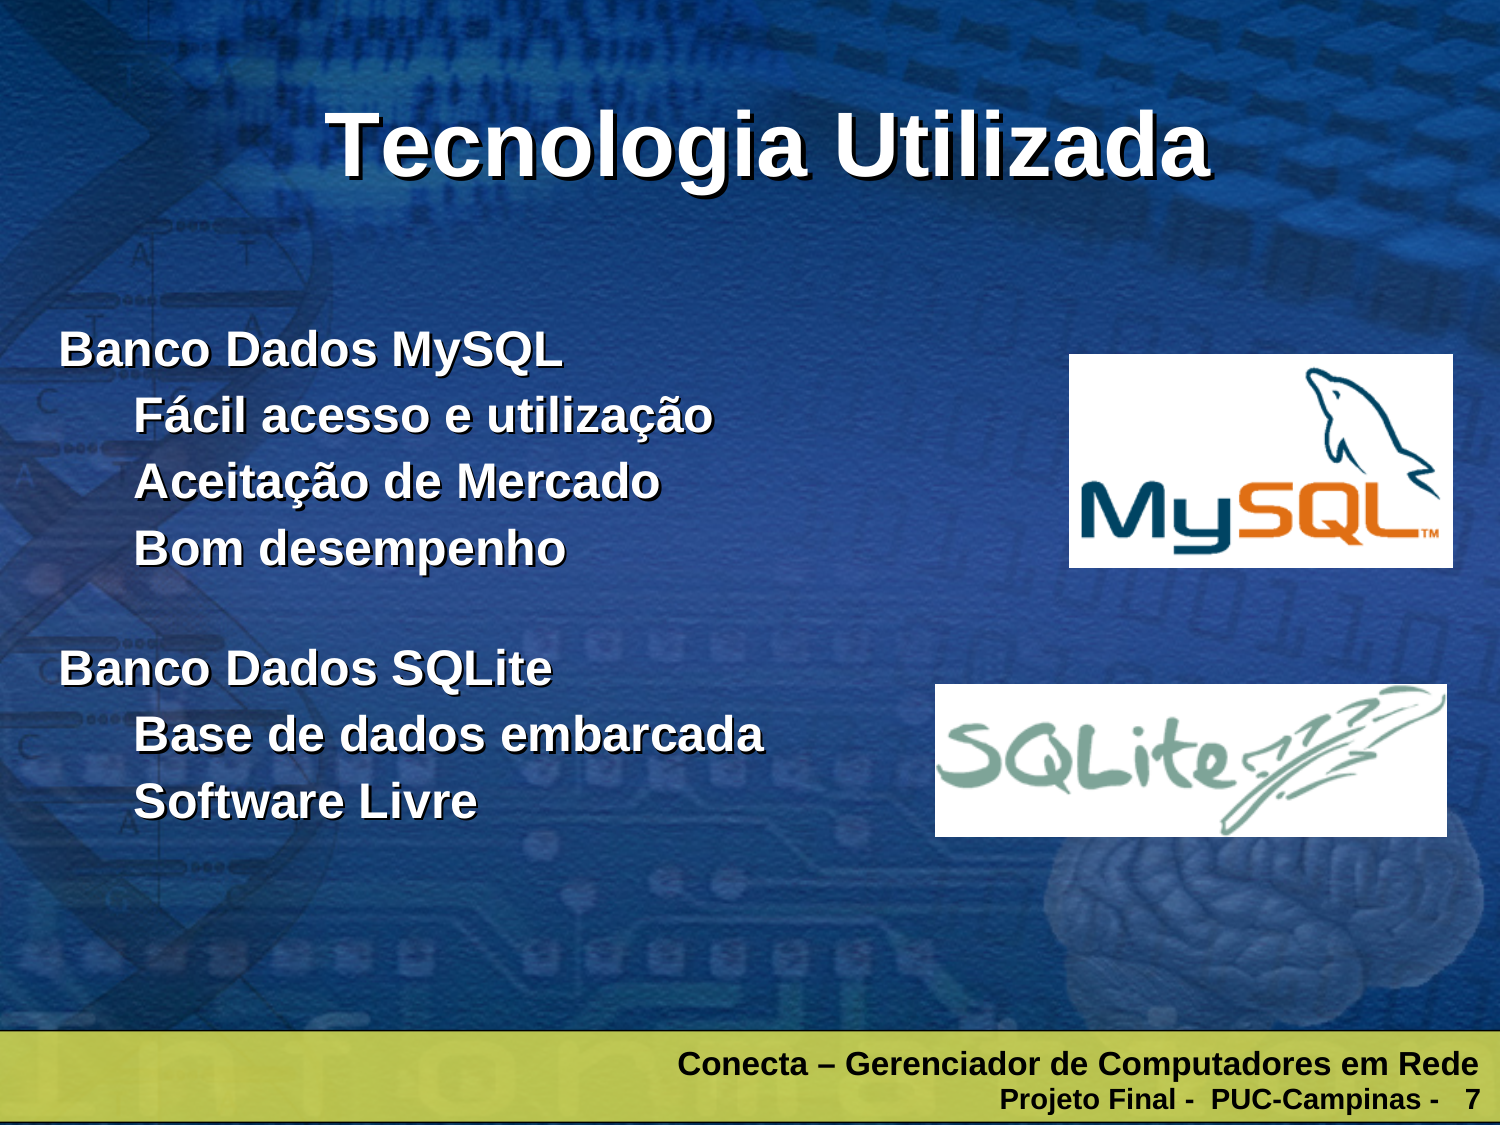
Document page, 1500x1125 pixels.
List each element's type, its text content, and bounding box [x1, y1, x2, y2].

title Tecnologia Utilizada [324, 30, 1270, 266]
picture [0, 0, 1500, 1029]
list Banco Dados MySQL Fácil acesso e utilização Aceitação de Mercado Bom desempenho Banco Dados SQLite Base de dados embarcada Software Livre [59, 324, 945, 833]
